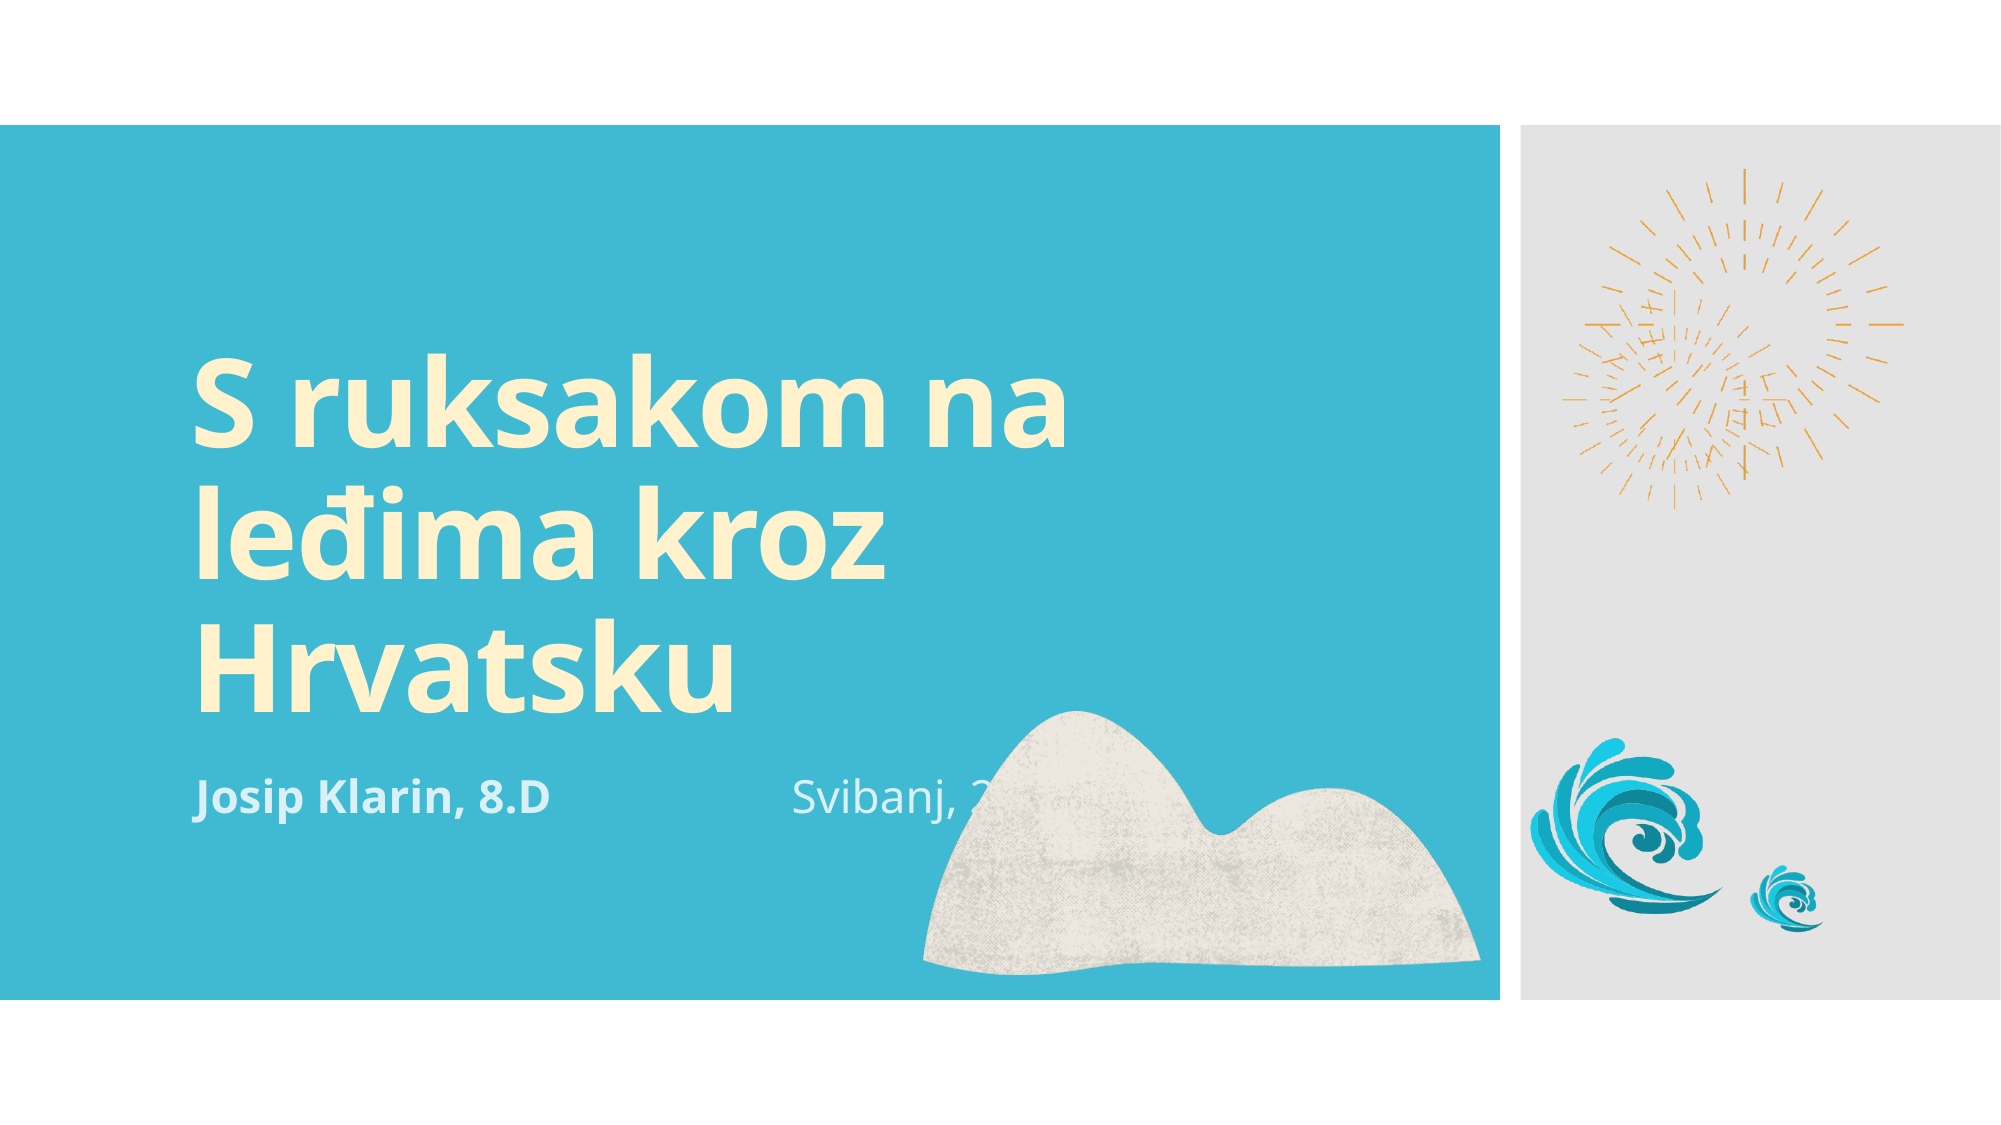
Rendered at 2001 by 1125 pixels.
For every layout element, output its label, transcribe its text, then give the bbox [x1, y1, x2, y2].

title S ruksakom na leđima kroz Hrvatsku [175, 213, 1376, 747]
subtitle Josip Klarin, 8.D Svibanj, 2020. [180, 766, 923, 917]
picture [923, 634, 1860, 1018]
picture [1562, 169, 1904, 509]
